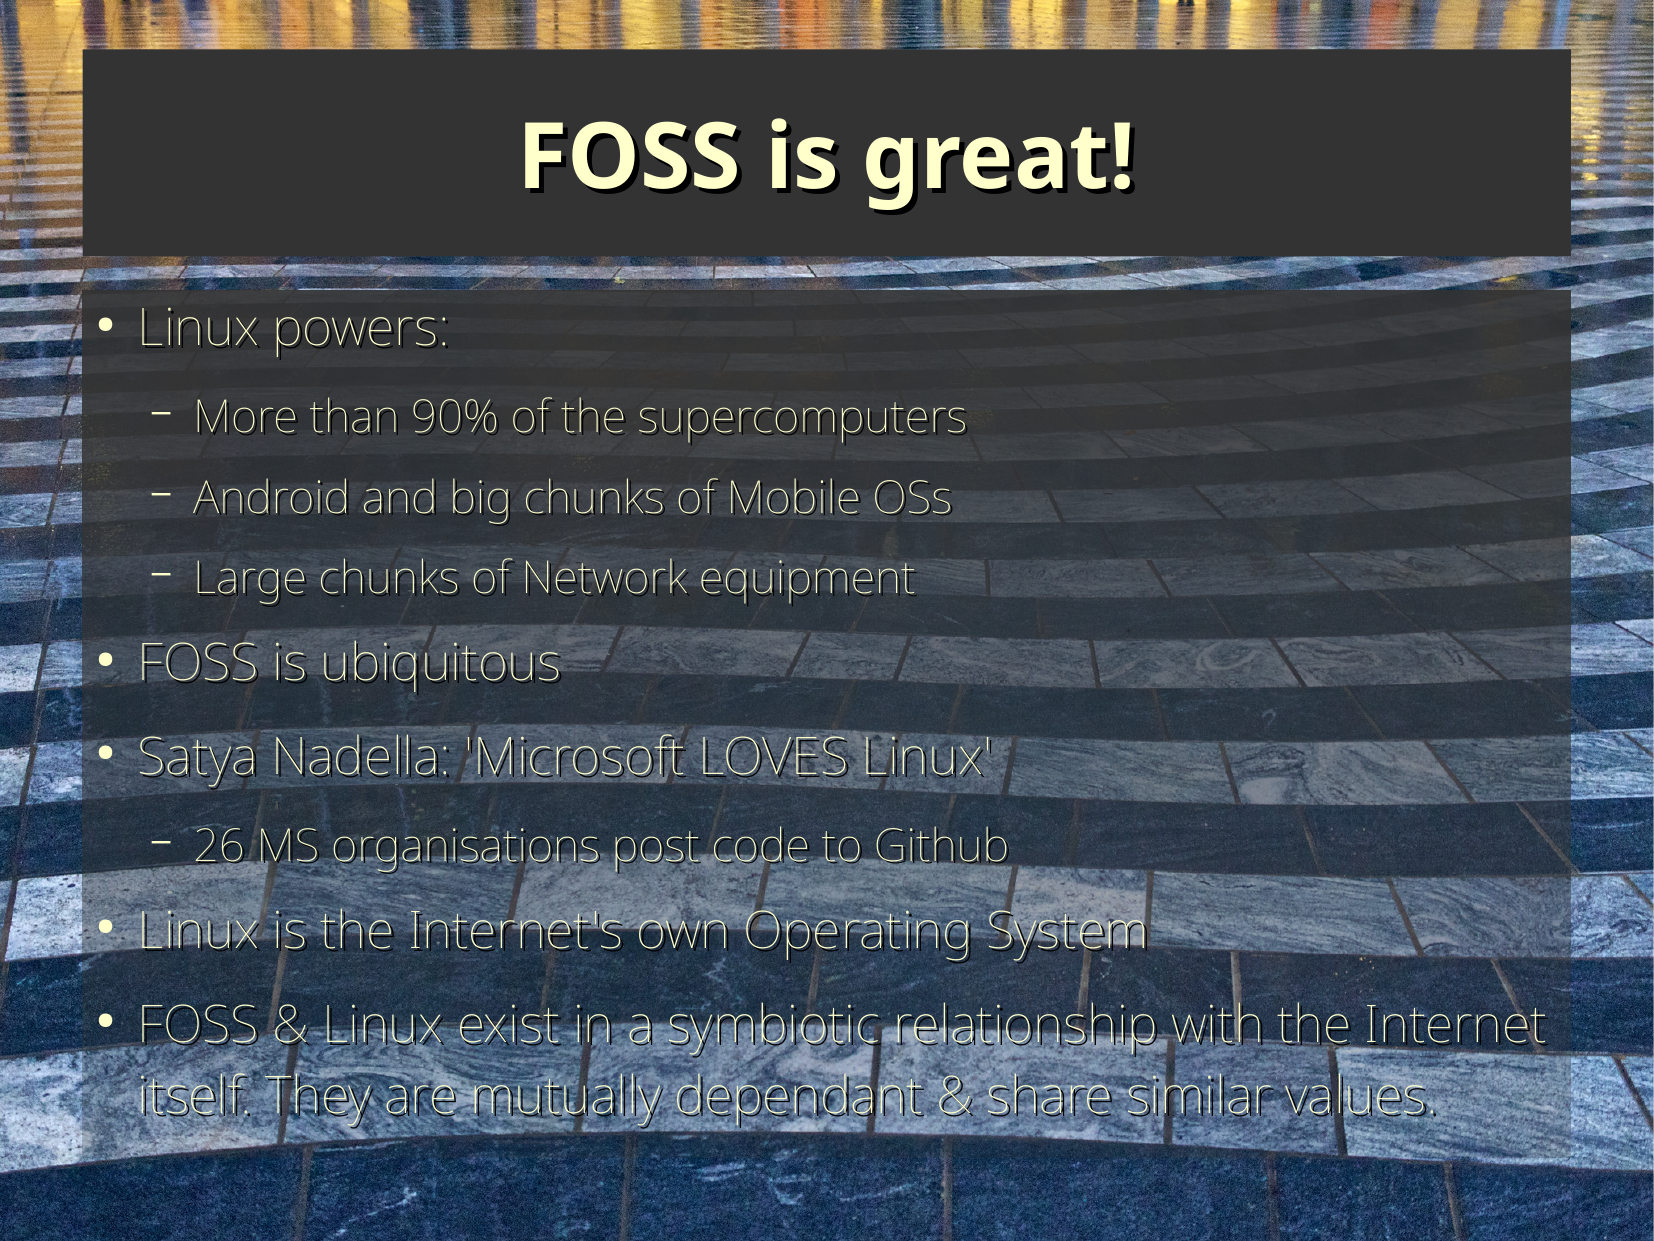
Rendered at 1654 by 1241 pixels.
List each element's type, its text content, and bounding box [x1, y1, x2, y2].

title FOSS is great! [82, 49, 1571, 257]
picture [0, 0, 1654, 1241]
list Linux powers: More than 90% of the supercomputers Android and big chunks of Mobile OSs Large chunks of Network equipment FOSS is ubiquitous Satya Nadella: 'Microsoft LOVES Linux' 26 MS organisations post code to Github Linux is the Internet's own Operating System FOSS & Linux exist in a symbiotic relationship with the Internet itself. They are mutually dependant & share similar values. [82, 290, 1571, 1158]
